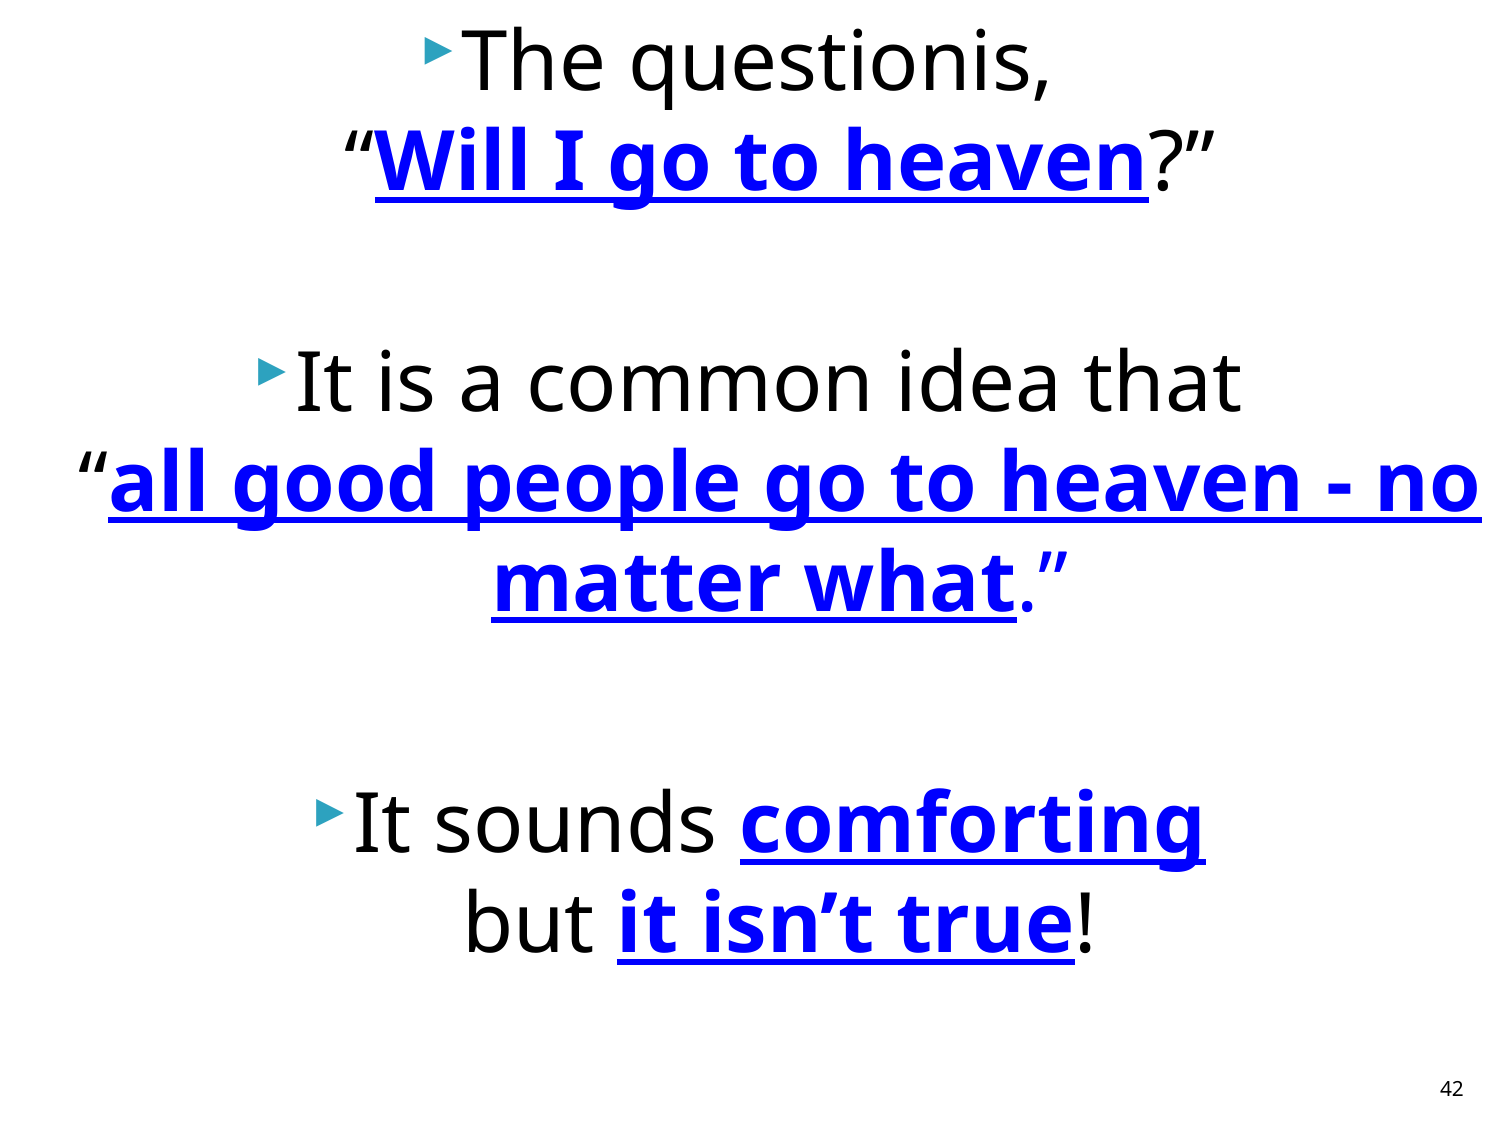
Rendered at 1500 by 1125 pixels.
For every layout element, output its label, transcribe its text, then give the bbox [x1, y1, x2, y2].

slide_number <number> [1418, 1051, 1479, 1112]
list The questionis, “Will I go to heaven?” It is a common idea that “all good people go to heaven - no matter what.” It sounds comforting but it isn’t true! [0, 0, 1500, 1125]
